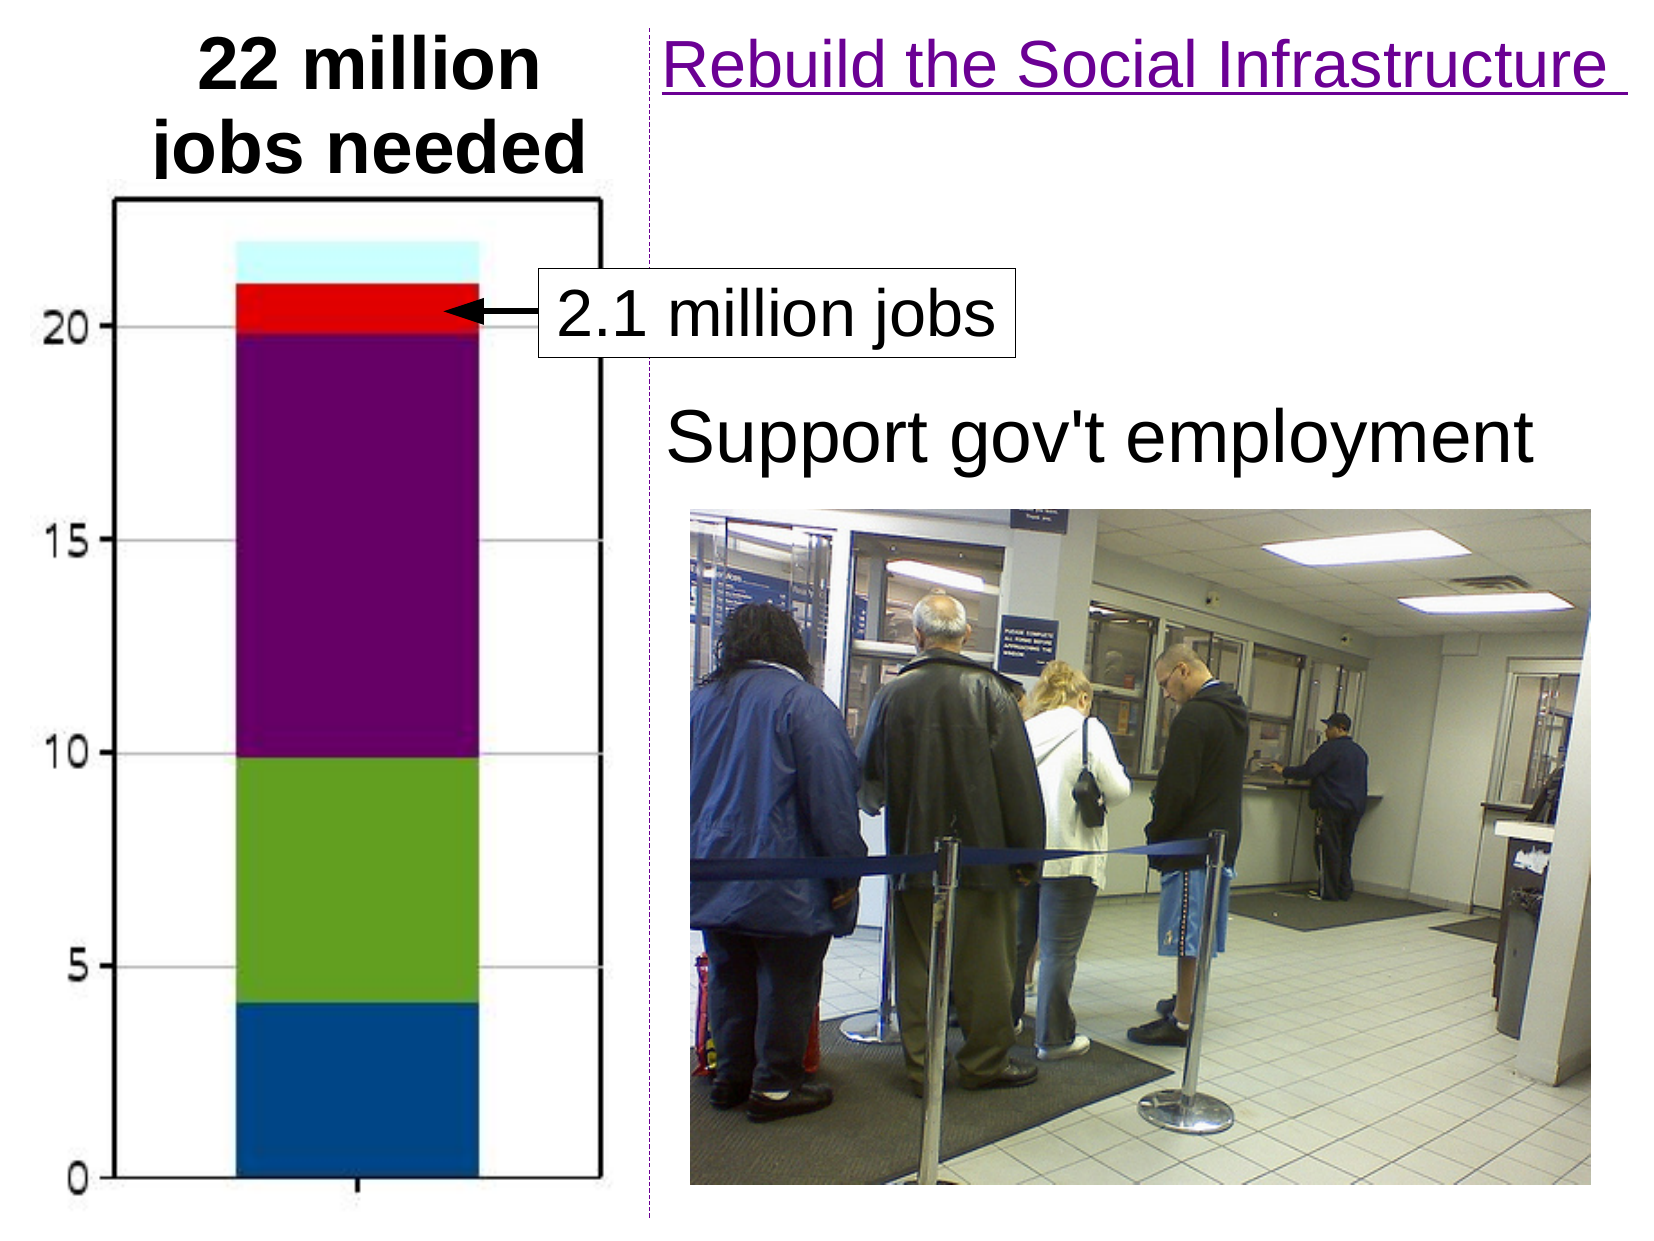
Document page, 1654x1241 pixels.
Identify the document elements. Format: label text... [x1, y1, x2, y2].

text_box Support gov't employment [651, 386, 1624, 486]
text_box Rebuild the Social Infrastructure [634, 19, 1643, 110]
text_box 2.1 million jobs [538, 268, 1016, 358]
text_box 22 million jobs needed [126, 13, 614, 179]
picture [30, 179, 616, 1231]
picture [690, 509, 1591, 1186]
